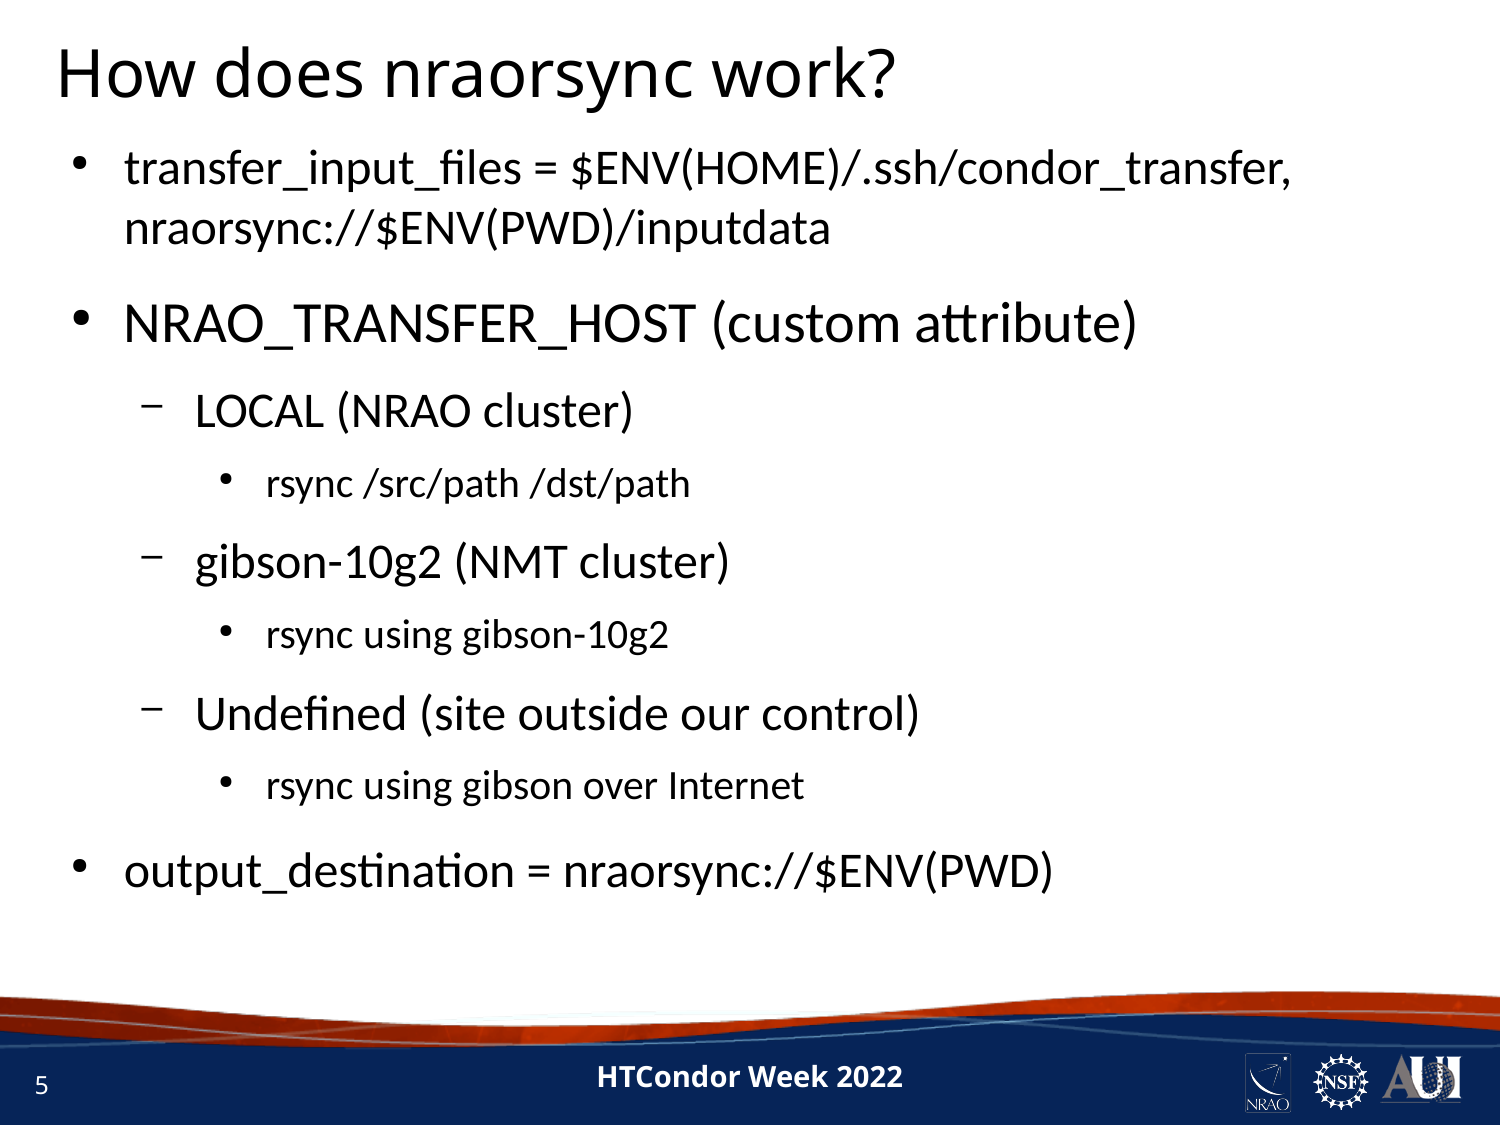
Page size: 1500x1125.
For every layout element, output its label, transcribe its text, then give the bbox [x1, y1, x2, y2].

picture [0, 981, 1500, 1109]
list transfer_input_files = $ENV(HOME)/.ssh/condor_transfer, nraorsync://$ENV(PWD)/inputdata NRAO_TRANSFER_HOST (custom attribute) LOCAL (NRAO cluster) rsync /src/path /dst/path gibson-10g2 (NMT cluster) rsync using gibson-10g2 Undefined (site outside our control) rsync using gibson over Internet output_destination = nraorsync://$ENV(PWD) [38, 127, 1456, 976]
list How does nraorsync work? [41, 23, 1458, 103]
